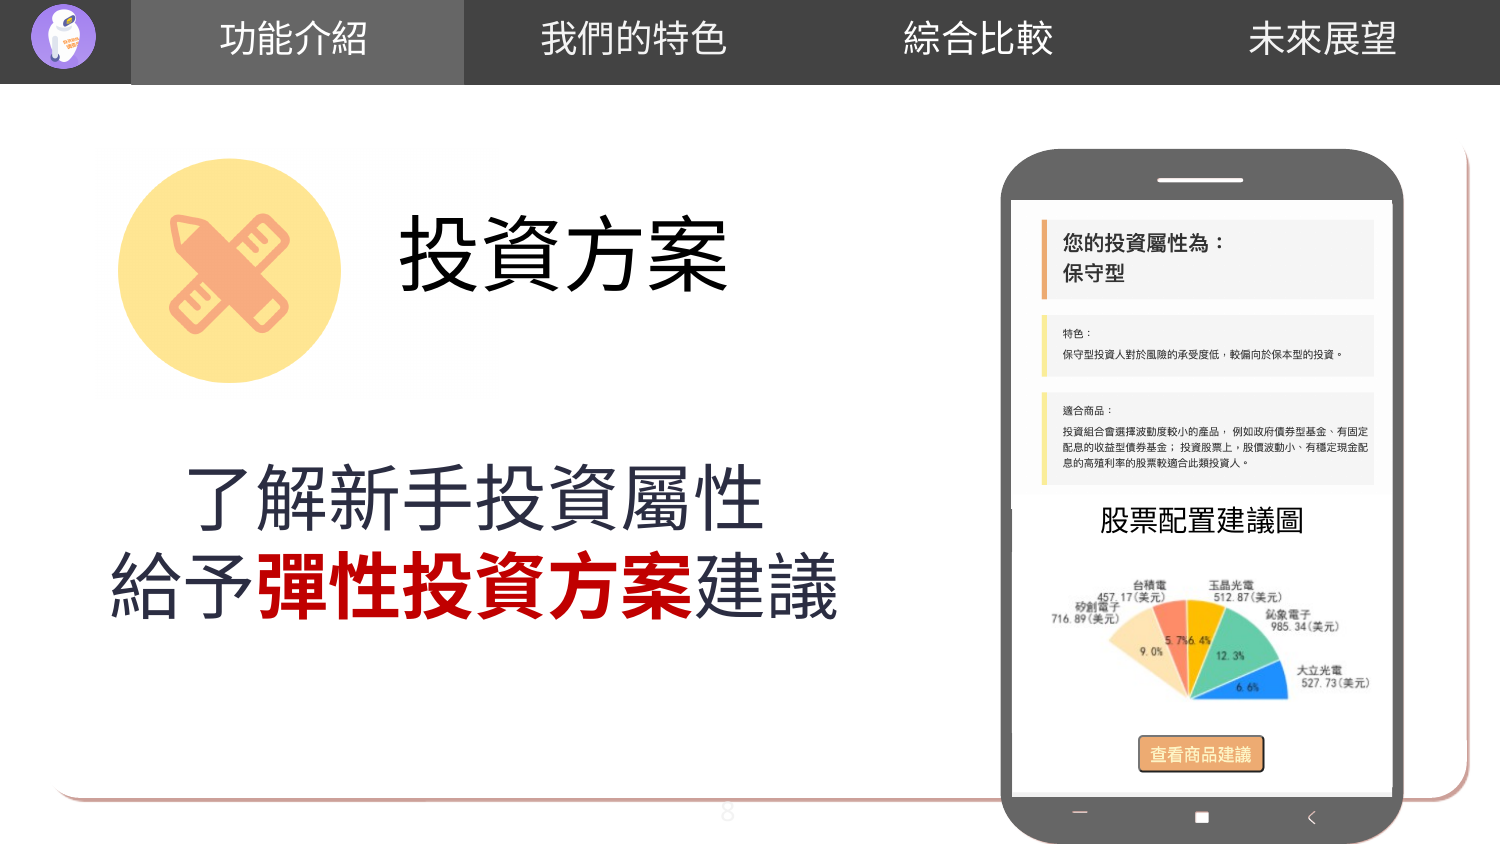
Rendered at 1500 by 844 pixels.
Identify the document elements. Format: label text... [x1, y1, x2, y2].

text_box 投資方案 [382, 194, 811, 353]
picture [1011, 200, 1393, 797]
text_box 股票配置建議圖 [1012, 494, 1392, 552]
text_box 綜合比較 [810, 0, 1153, 84]
picture [31, 4, 96, 69]
text_box 功能介紹 [131, 0, 464, 84]
text_box 8 [705, 779, 796, 844]
picture [95, 148, 499, 399]
text_box 股票配置建議圖 [1012, 733, 1392, 793]
text_box 我們的特色 [464, 0, 810, 84]
text_box 了解新手投資屬性 給予彈性投資方案建議 [84, 445, 865, 634]
text_box 未來展望 [1153, 0, 1500, 84]
text_box [43, 127, 1467, 844]
text_box [0, 0, 131, 84]
